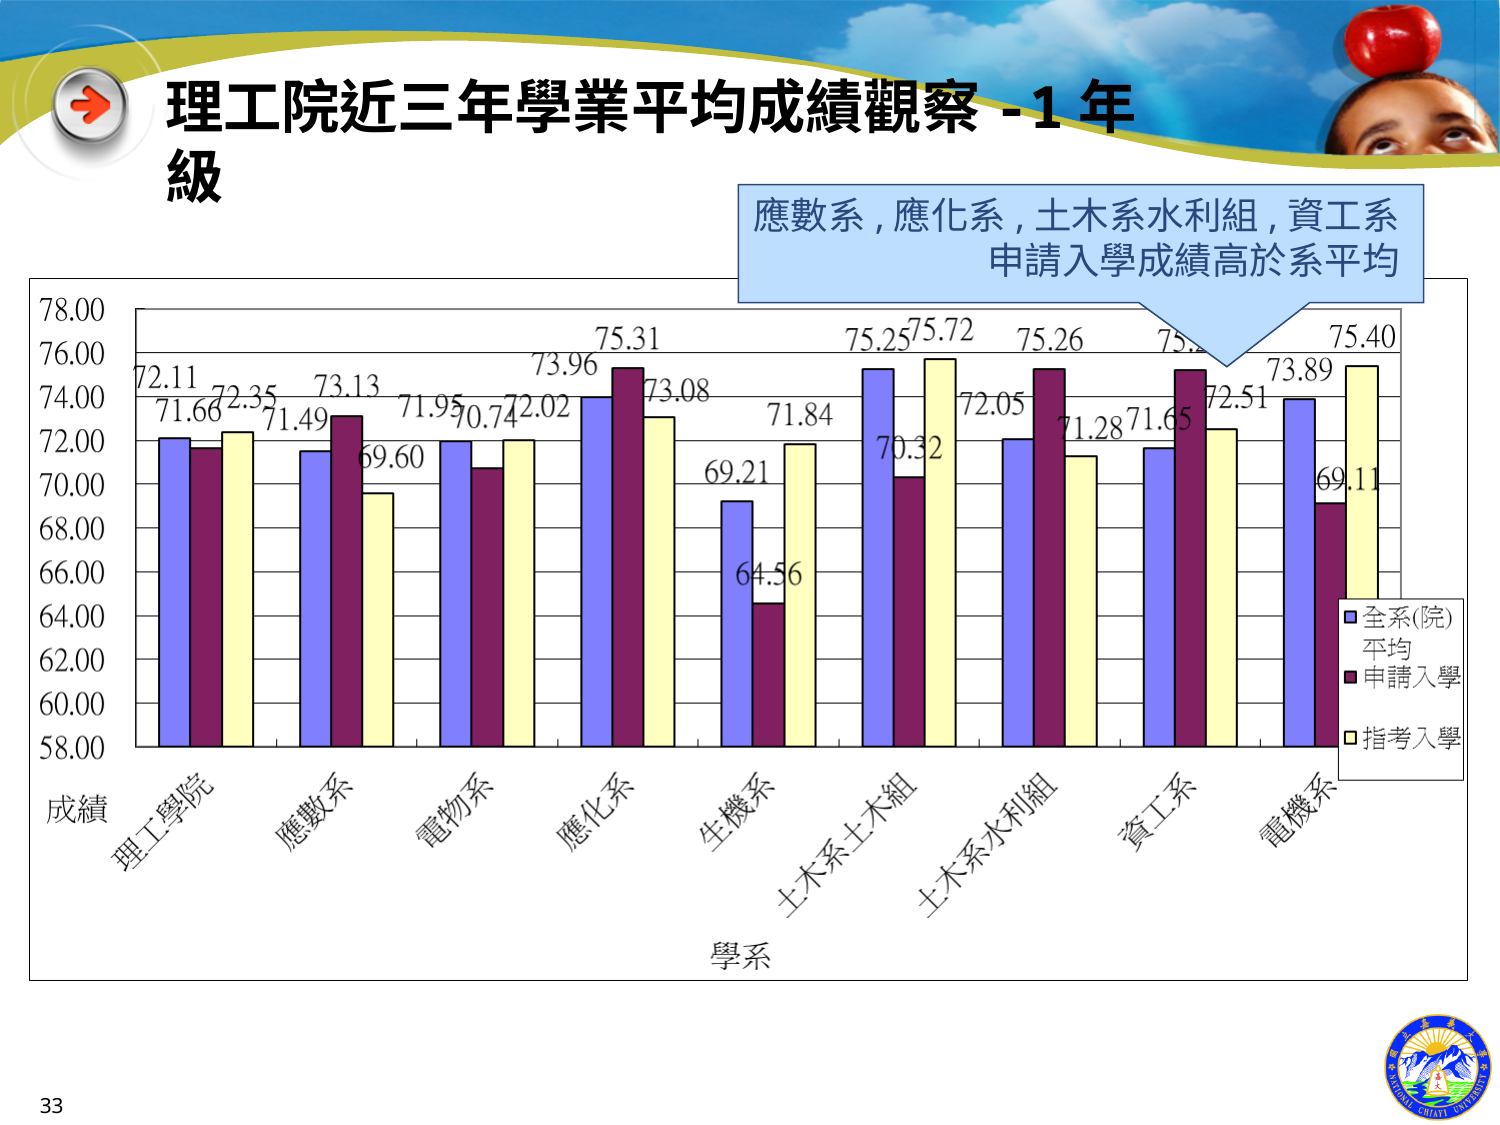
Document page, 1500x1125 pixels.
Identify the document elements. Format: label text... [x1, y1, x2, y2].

chart [21, 270, 1475, 988]
text_box [24, 1084, 376, 1125]
text_box 應數系,應化系,土木系水利組,資工系申請入學成績高於系平均 [738, 184, 1424, 367]
title 理工院近三年學業平均成績觀察-1年級 [150, 62, 1188, 155]
